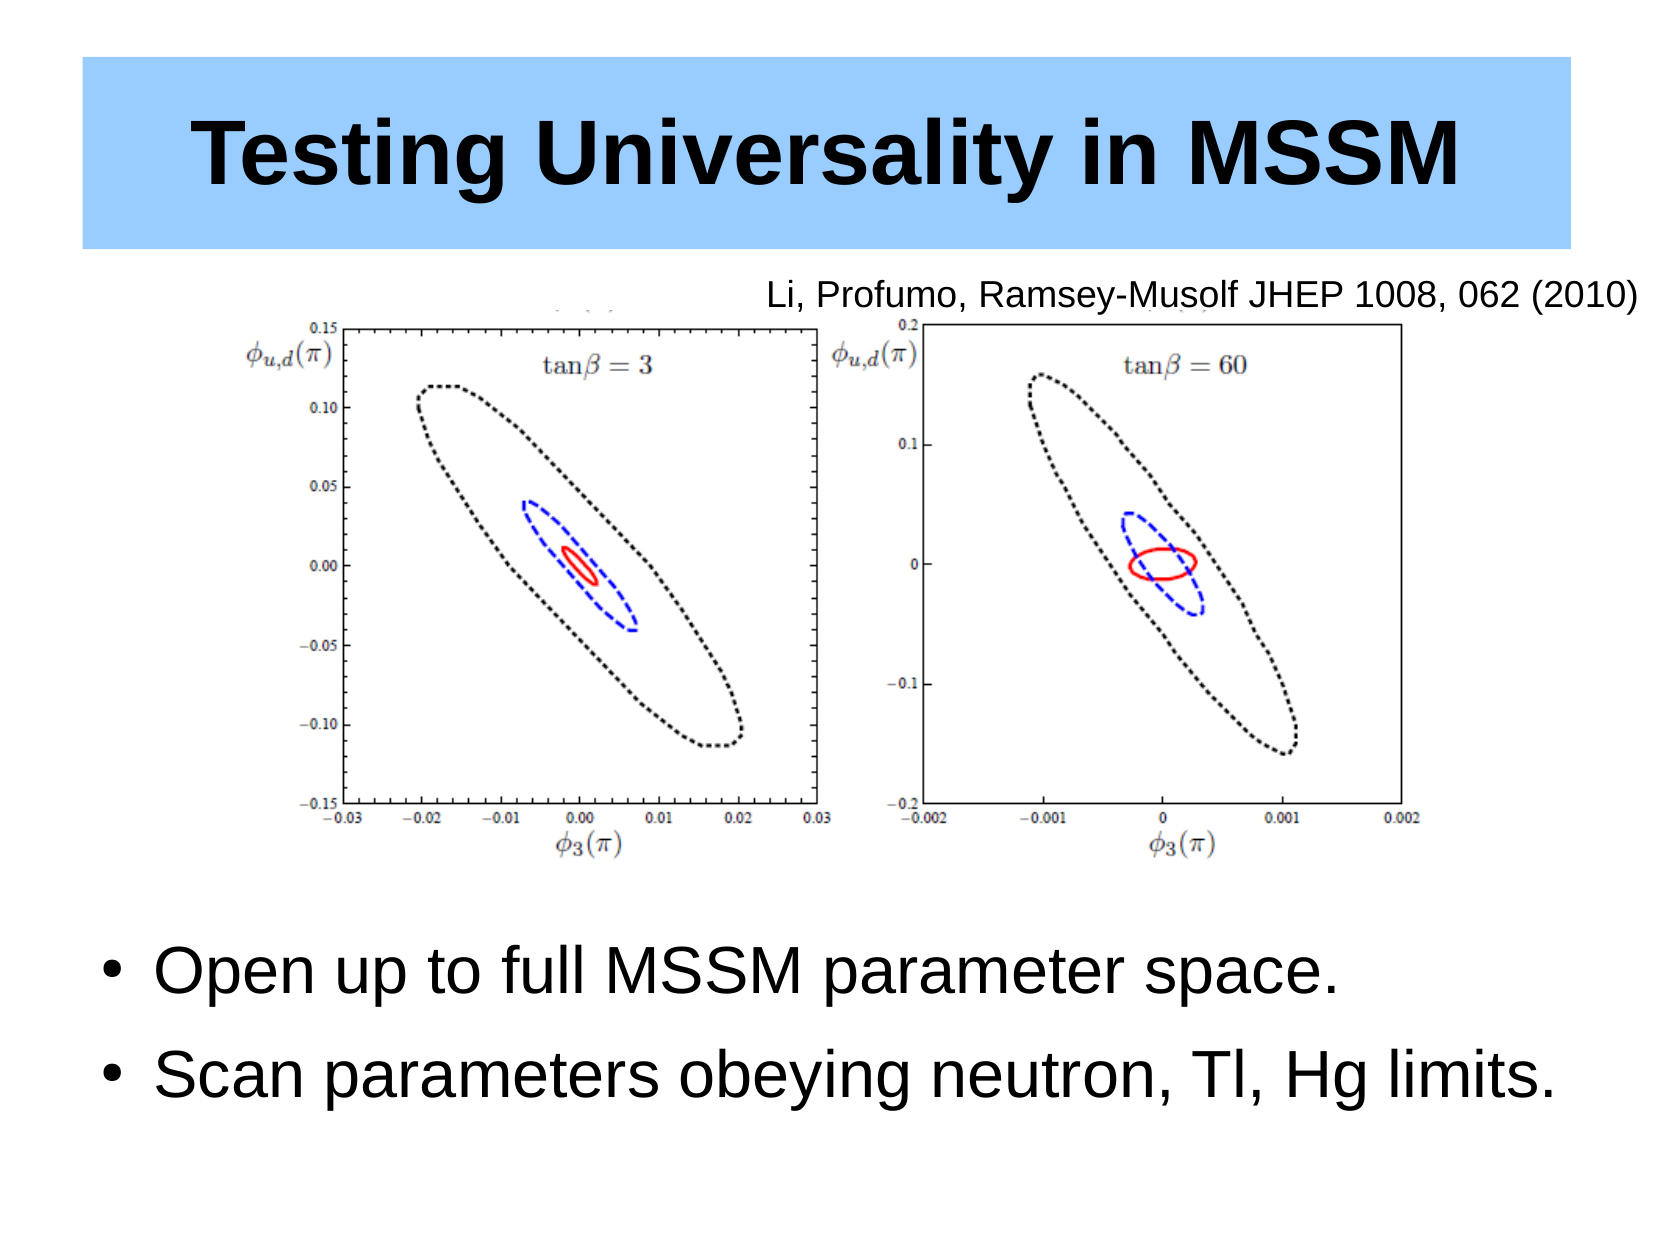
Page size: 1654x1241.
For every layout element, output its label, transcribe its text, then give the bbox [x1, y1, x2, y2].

picture [232, 310, 1426, 865]
text_box [590, 561, 621, 623]
text_box Li, Profumo, Ramsey-Musolf JHEP 1008, 062 (2010) [738, 265, 1649, 328]
title Testing Universality in MSSM [82, 56, 1571, 250]
list Open up to full MSSM parameter space. Scan parameters obeying neutron, Tl, Hg limits. [82, 933, 1571, 1129]
